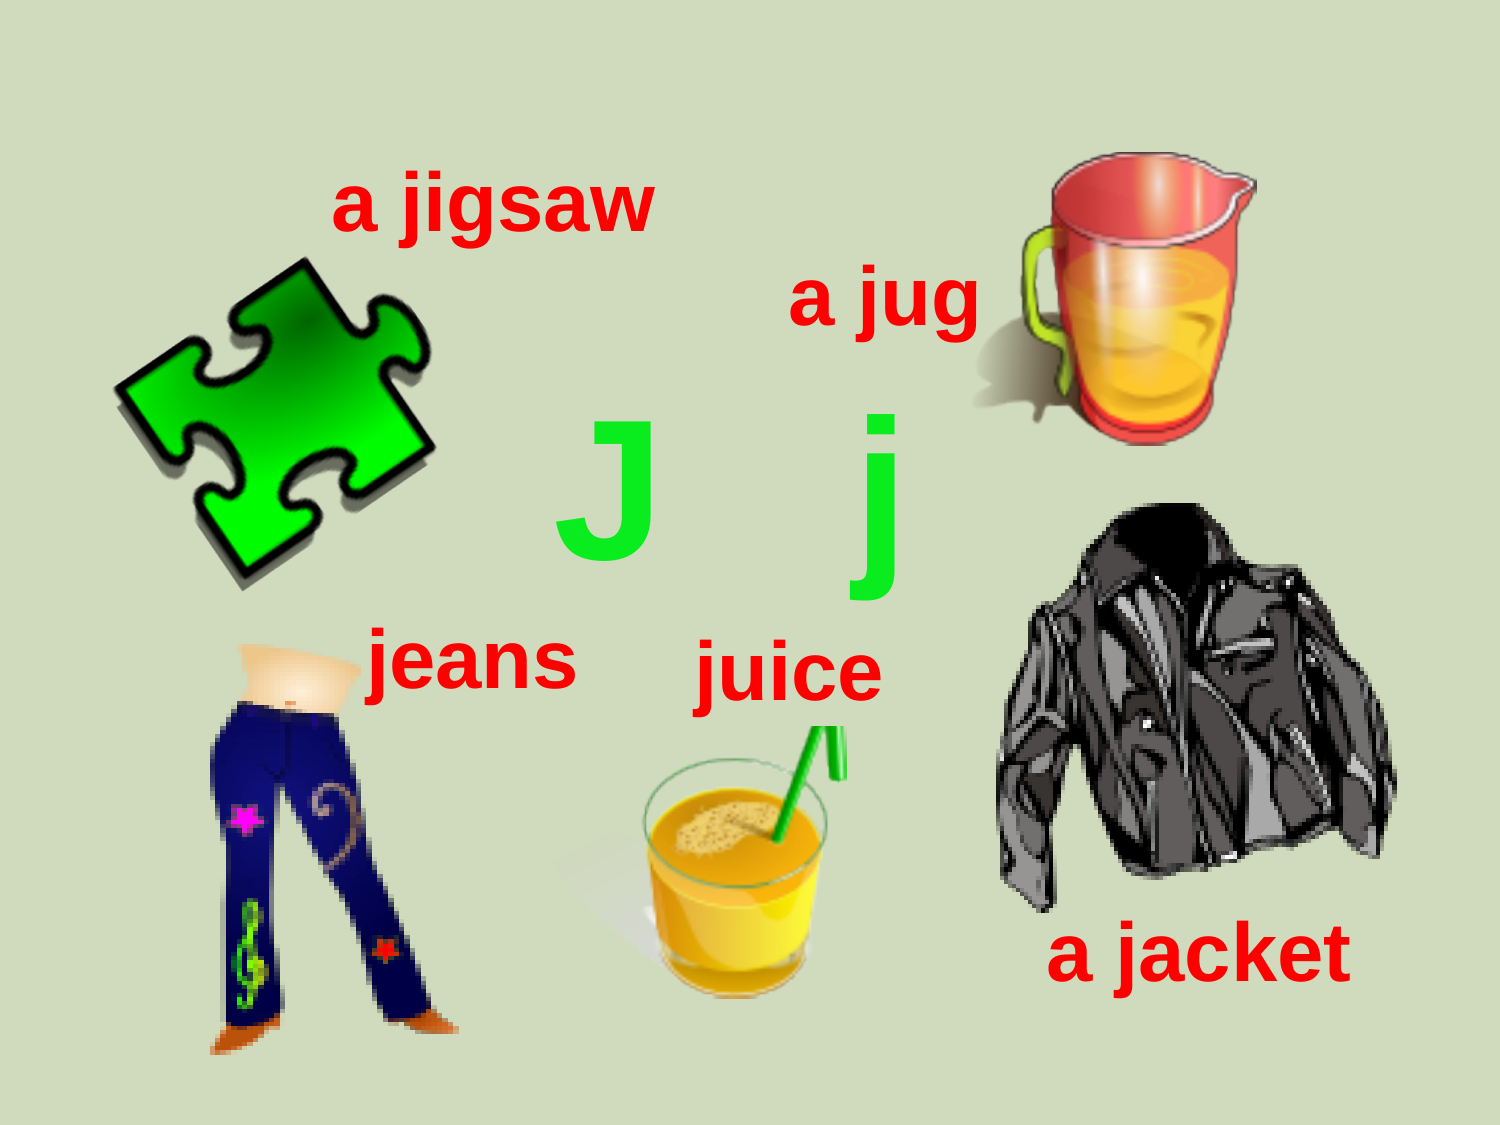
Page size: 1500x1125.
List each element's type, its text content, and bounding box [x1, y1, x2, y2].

picture [210, 644, 459, 1055]
picture [972, 152, 1257, 446]
text_box J j [539, 351, 1290, 607]
picture [996, 503, 1397, 913]
picture [105, 248, 490, 592]
text_box juice [679, 609, 997, 725]
picture [550, 726, 847, 999]
text_box a jacket [1031, 890, 1442, 1007]
text_box a jug [773, 234, 1044, 350]
text_box a jigsaw [316, 140, 715, 257]
text_box jeans [351, 597, 669, 714]
